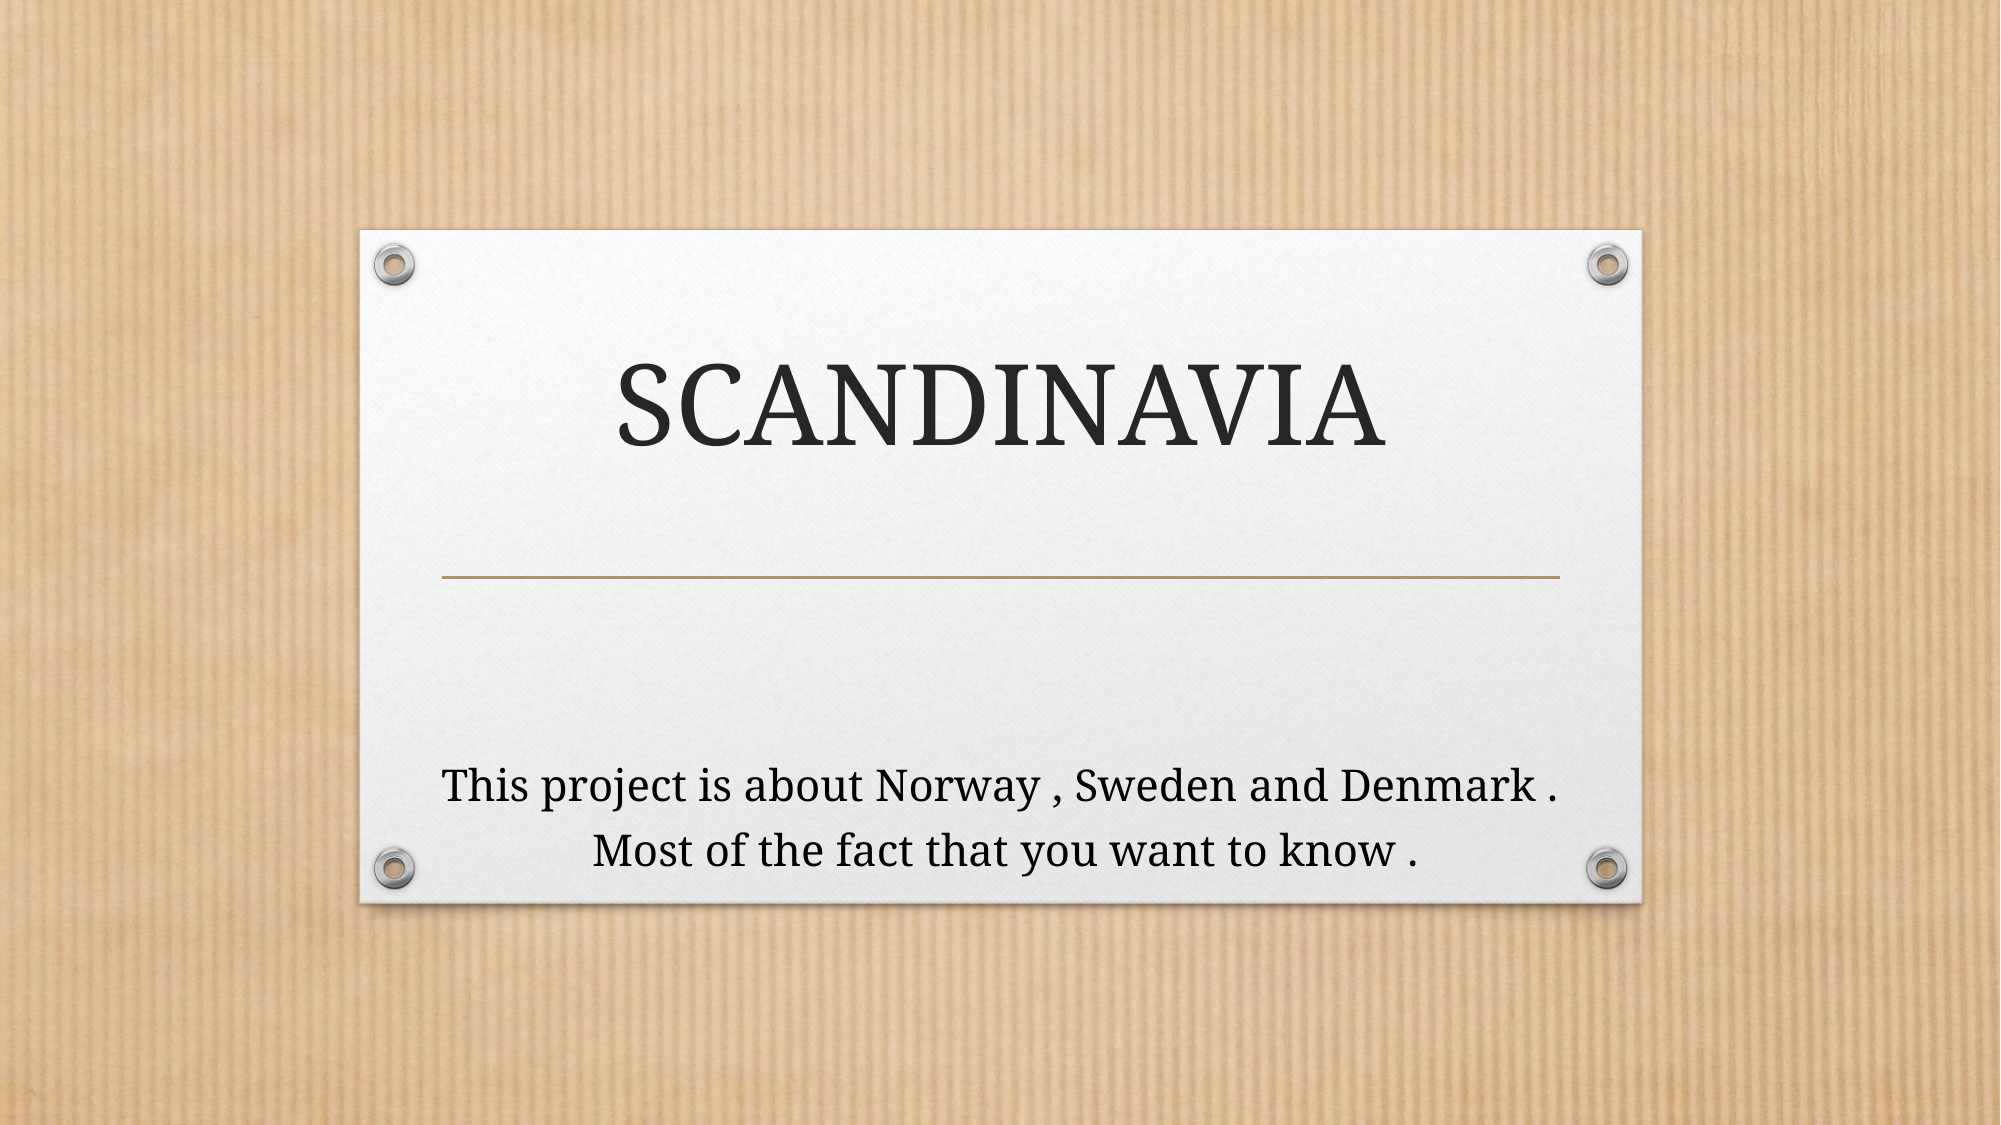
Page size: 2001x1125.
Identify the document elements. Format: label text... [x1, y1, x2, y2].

subtitle This project is about Norway , Sweden and Denmark . Most of the fact that you want to know . [249, 750, 1750, 936]
title SCANDINAVIA [249, 128, 1750, 476]
